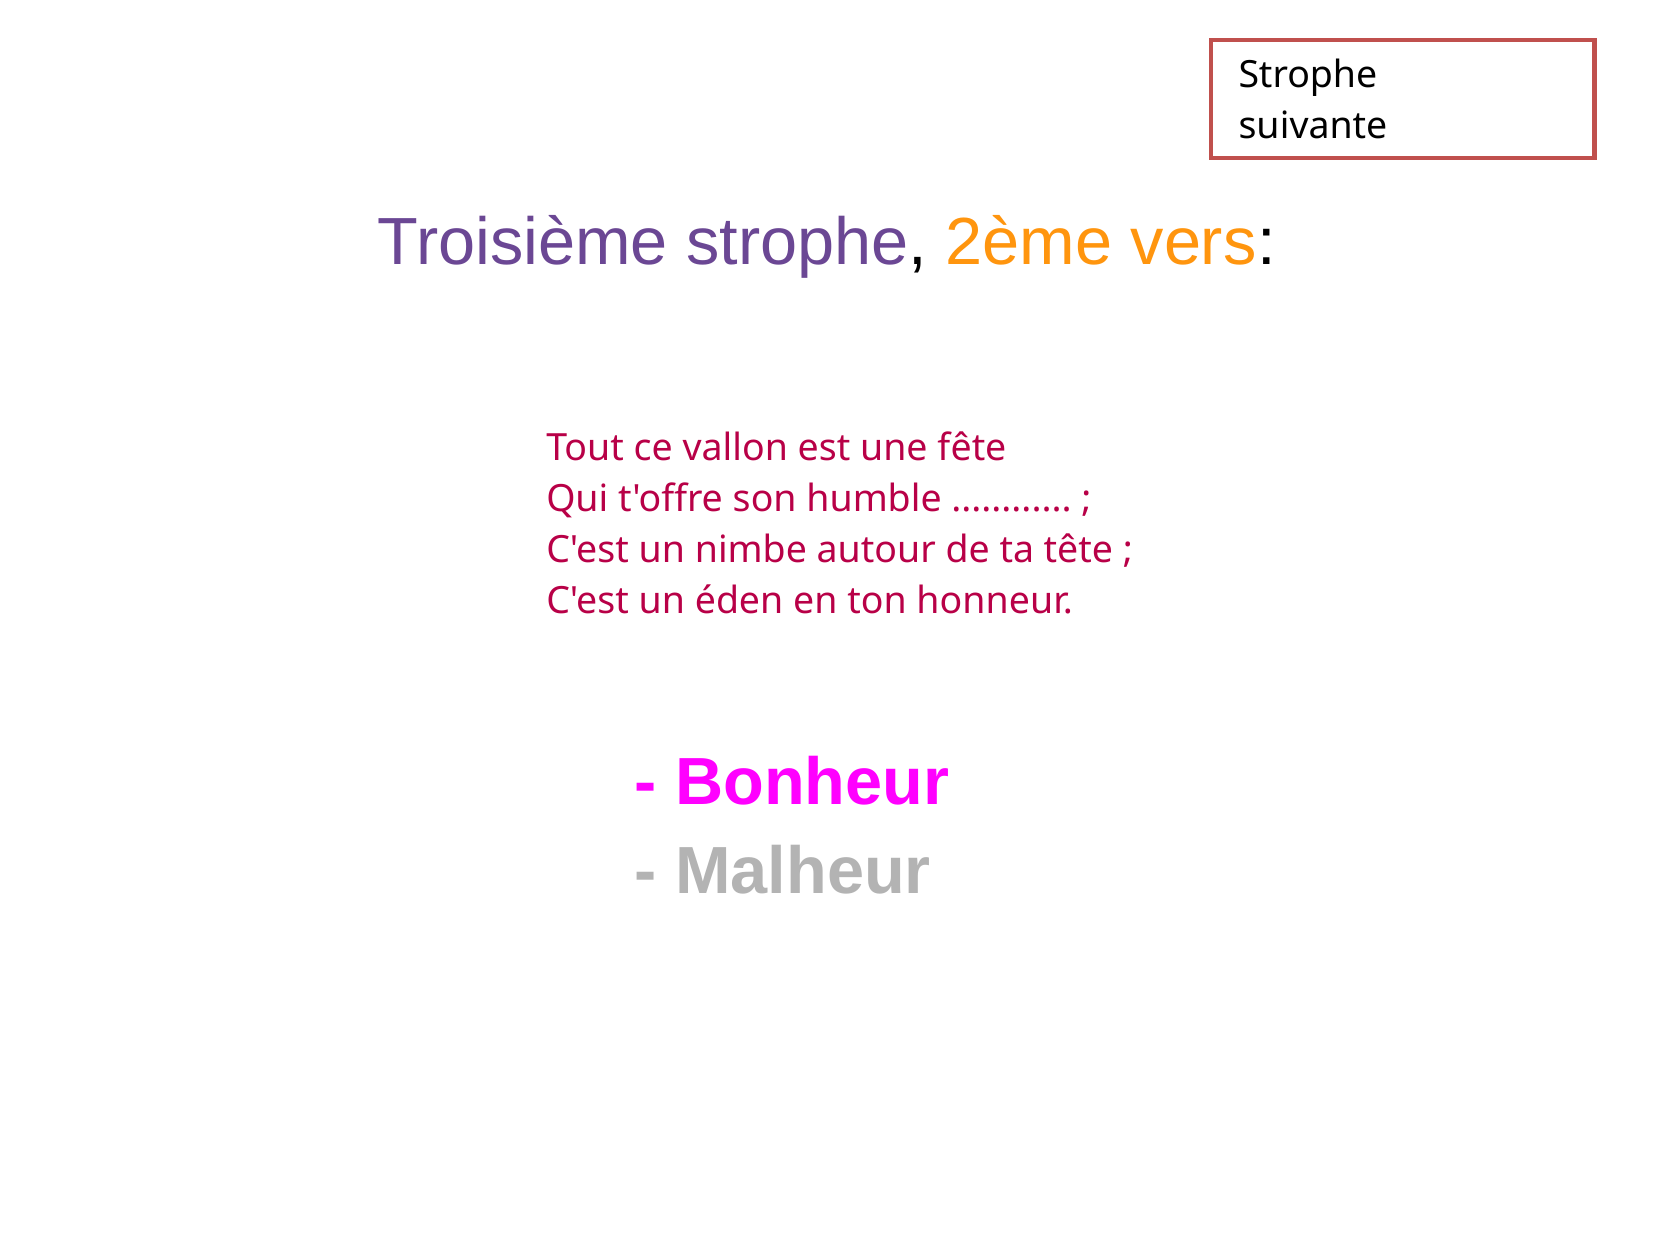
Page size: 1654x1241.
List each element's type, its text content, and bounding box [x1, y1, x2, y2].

text_box - Bonheur [620, 737, 965, 857]
text_box Tout ce vallon est une fête Qui t'offre son humble ............ ; C'est un nimbe autour de ta tête ; C'est un éden en ton honneur. [531, 413, 1114, 630]
text_box - Malheur [620, 825, 947, 916]
text_box Strophe suivante [1210, 40, 1595, 158]
subtitle Troisième strophe, 2ème vers: [82, 56, 1571, 650]
